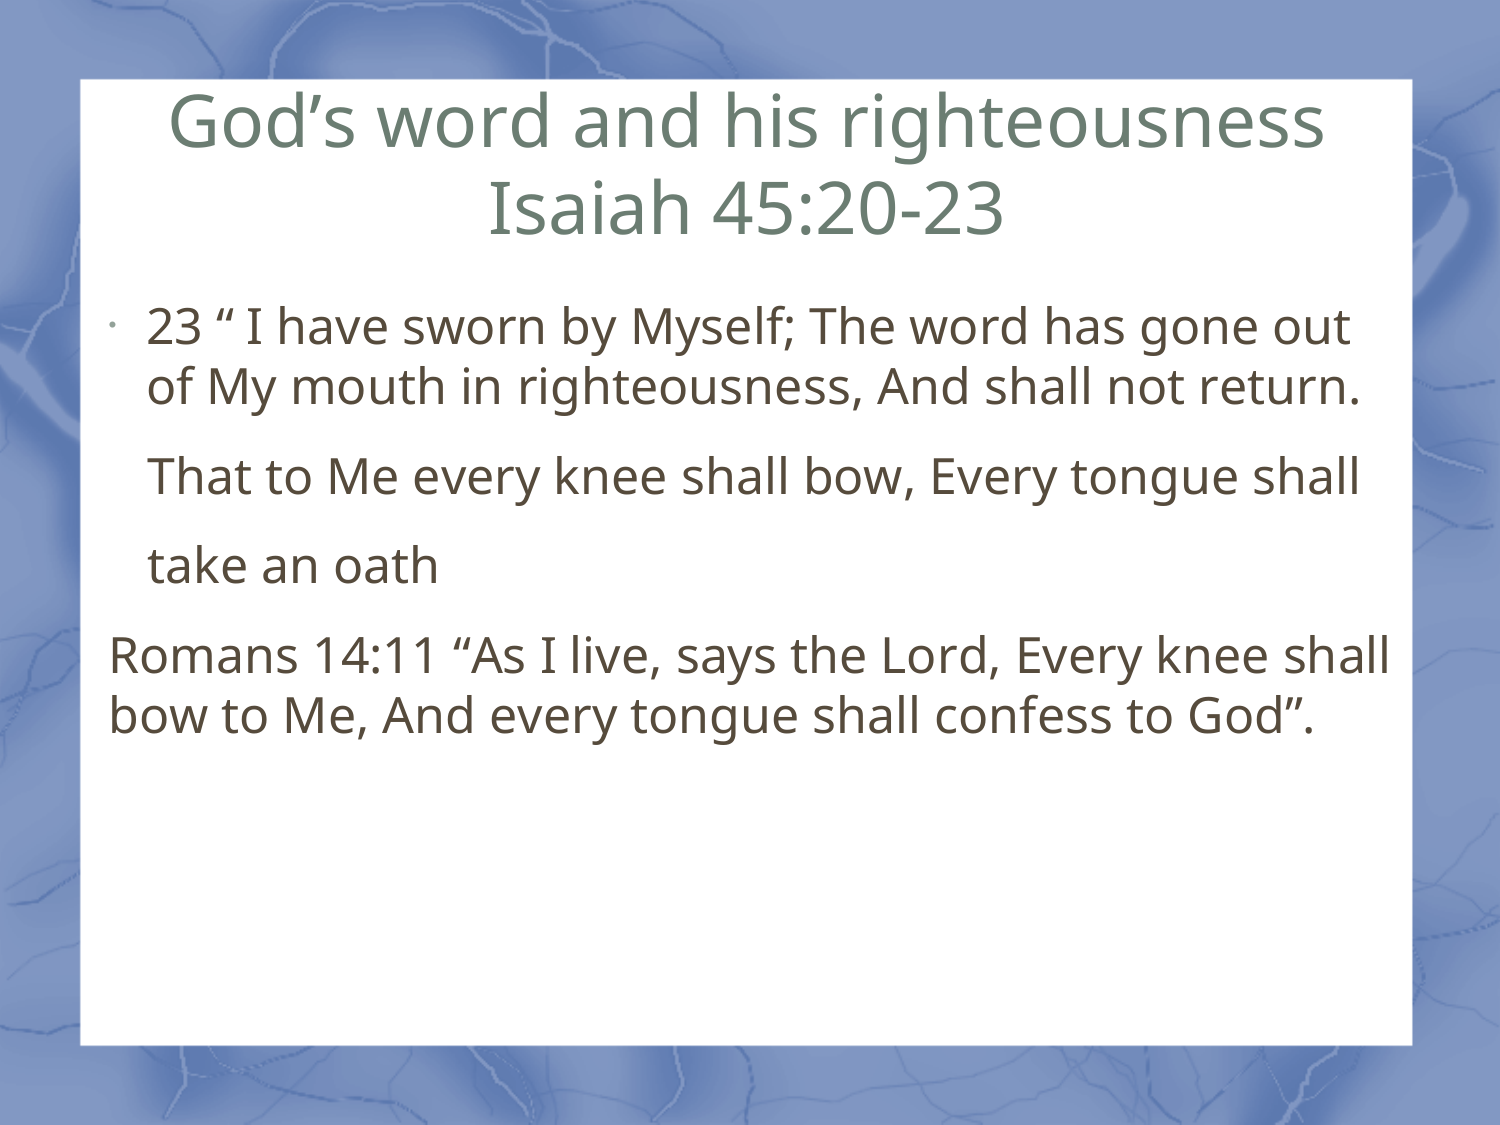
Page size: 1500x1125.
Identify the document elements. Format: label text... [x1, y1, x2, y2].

picture [0, 0, 1500, 1125]
title God’s word and his righteousness Isaiah 45:20-23 [69, 66, 1425, 238]
list 23 “ I have sworn by Myself; The word has gone out of My mouth in righteousness, And shall not return. That to Me every knee shall bow, Every tongue shall take an oath Romans 14:11 “As I live, says the Lord, Every knee shall bow to Me, And every tongue shall confess to God”. [75, 287, 1425, 1005]
